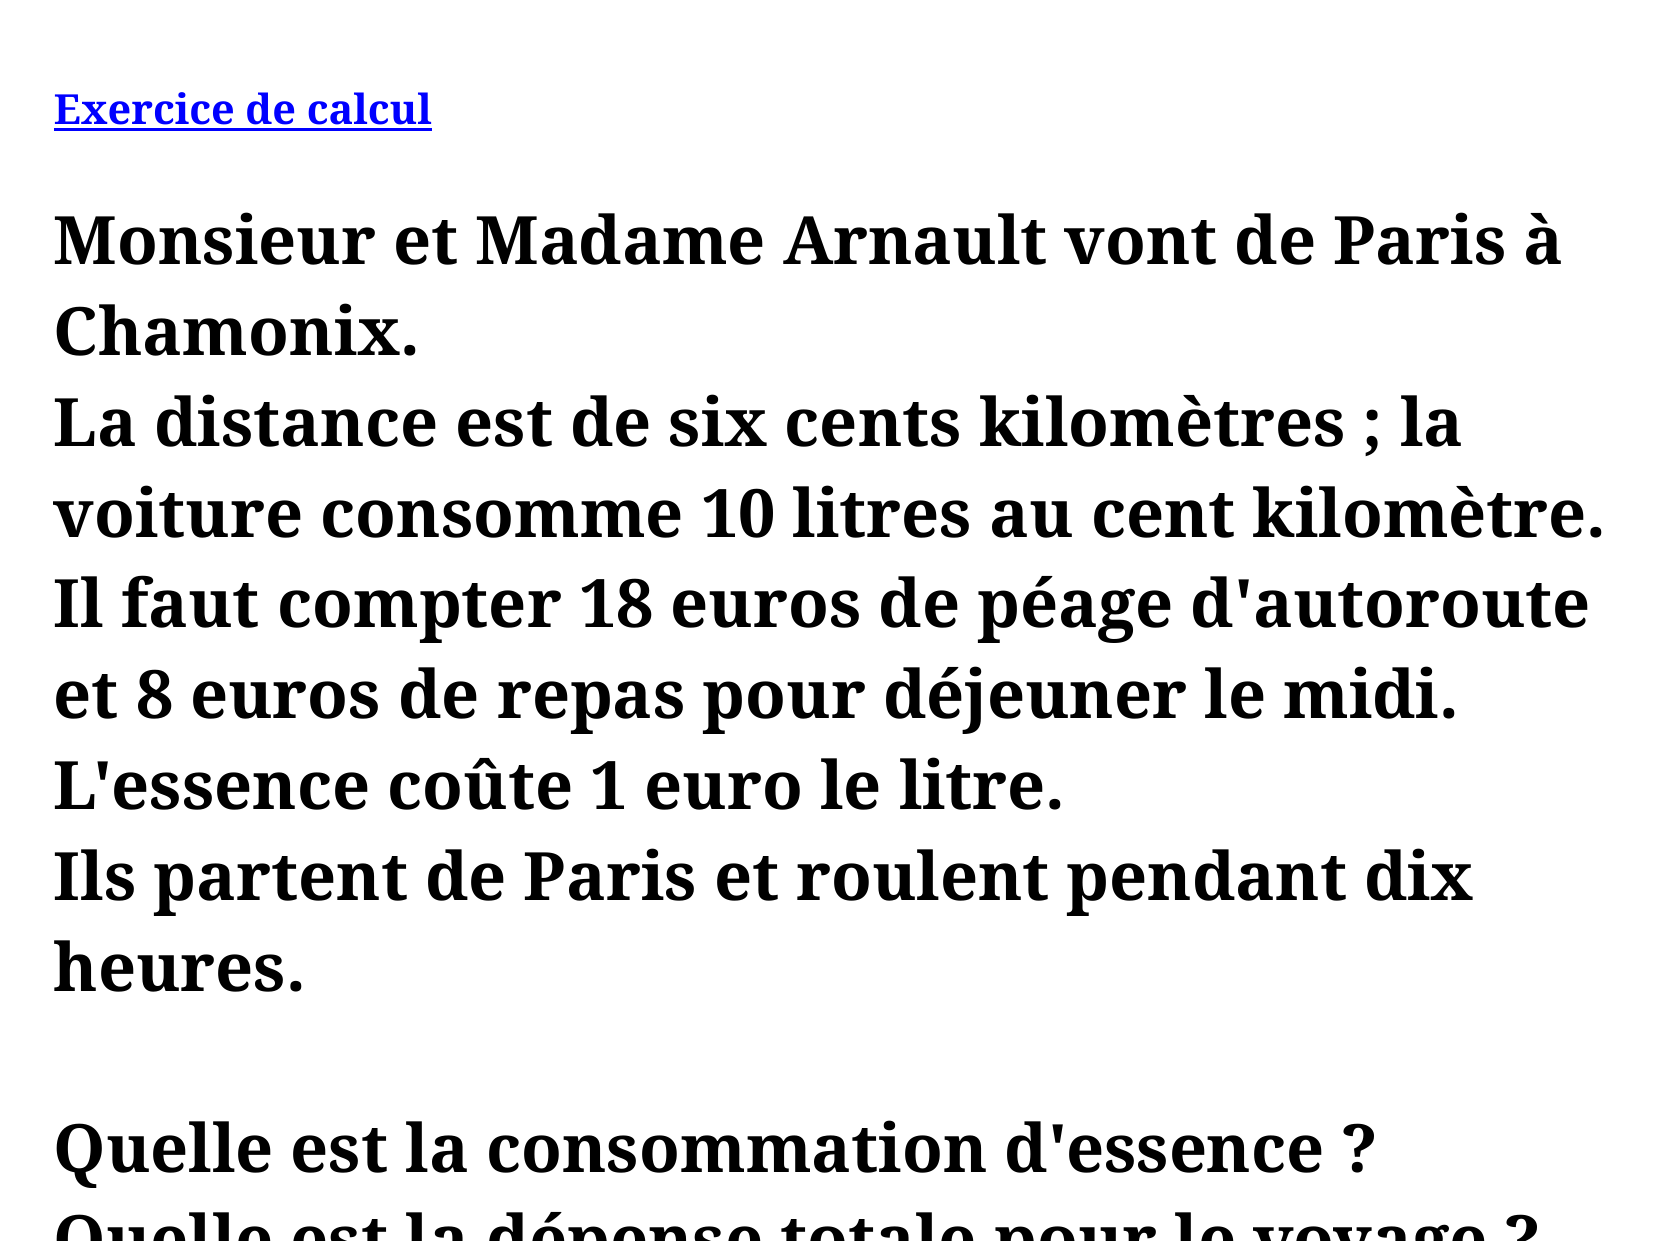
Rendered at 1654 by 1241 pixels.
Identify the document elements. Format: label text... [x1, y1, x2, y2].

text_box Exercice de calcul Monsieur et Madame Arnault vont de Paris à Chamonix. La distance est de six cents kilomètres ; la voiture consomme 10 litres au cent kilomètre. Il faut compter 18 euros de péage d'autoroute et 8 euros de repas pour déjeuner le midi. L'essence coûte 1 euro le litre. Ils partent de Paris et roulent pendant dix heures. Quelle est la consommation d'essence ? Quelle est la dépense totale pour le voyage ? [39, 31, 1626, 1087]
